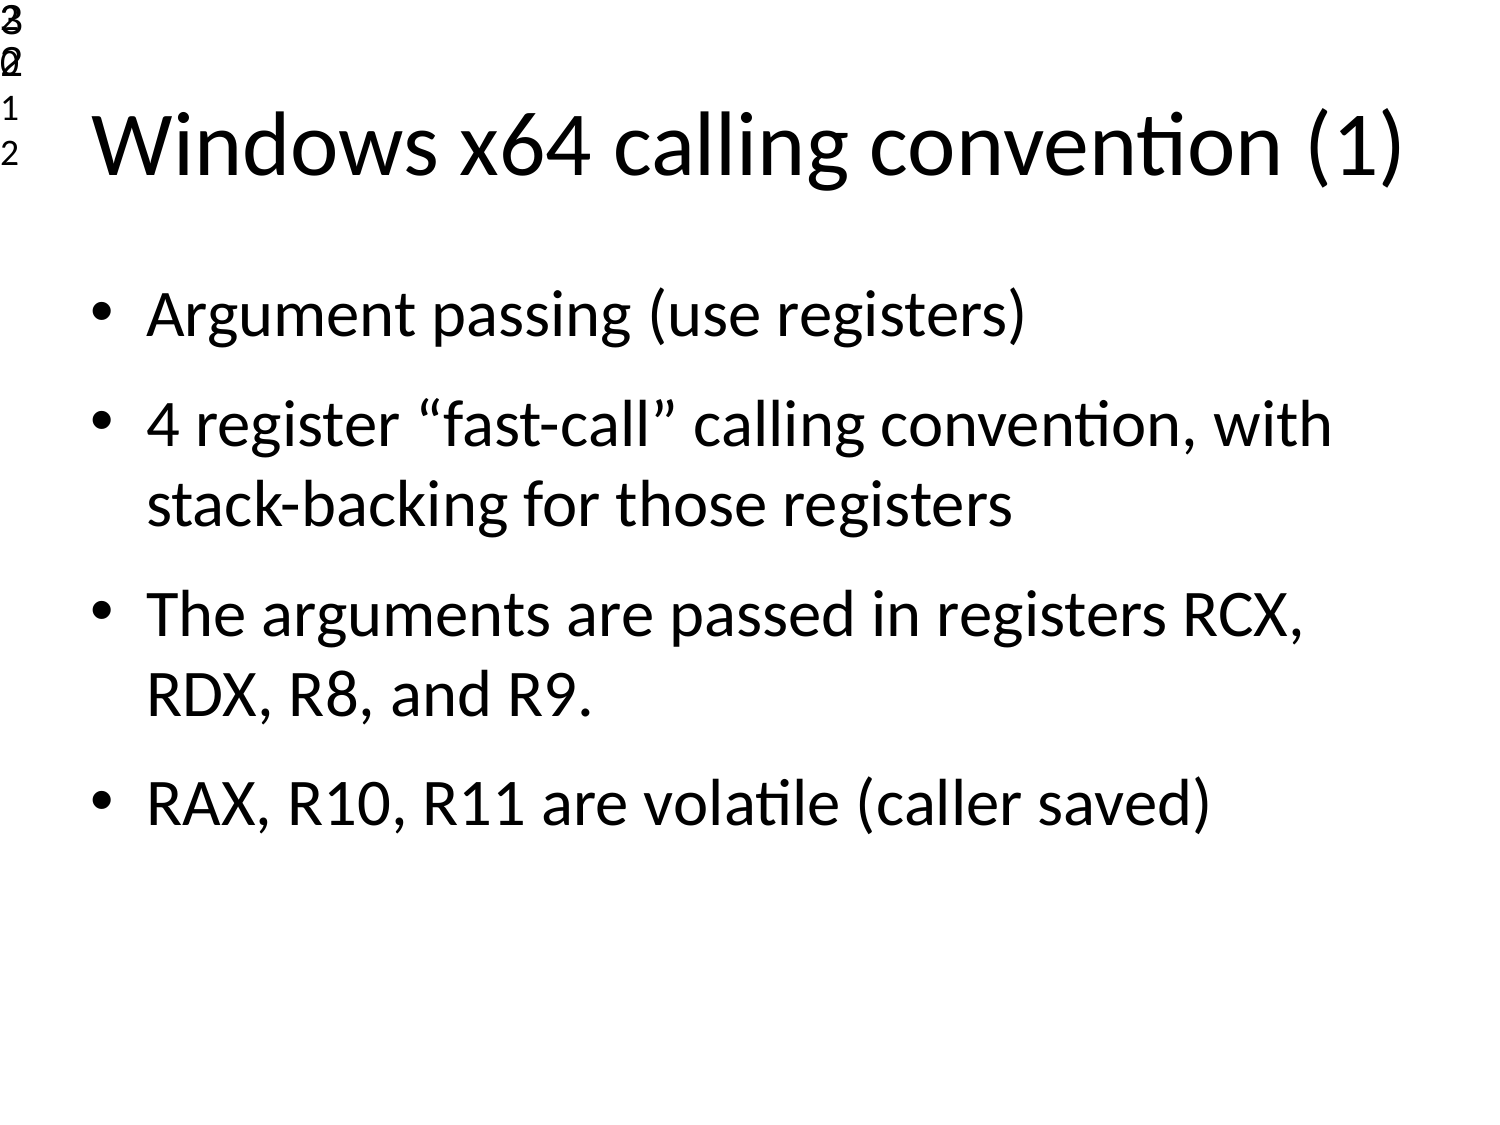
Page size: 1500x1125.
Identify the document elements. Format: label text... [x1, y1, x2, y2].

list Argument passing (use registers) 4 register “fast-call” calling convention, with stack-backing for those registers The arguments are passed in registers RCX, RDX, R8, and R9. RAX, R10, R11 are volatile (caller saved) [75, 262, 1425, 1005]
title Windows x64 calling convention (1) [75, 45, 1425, 233]
